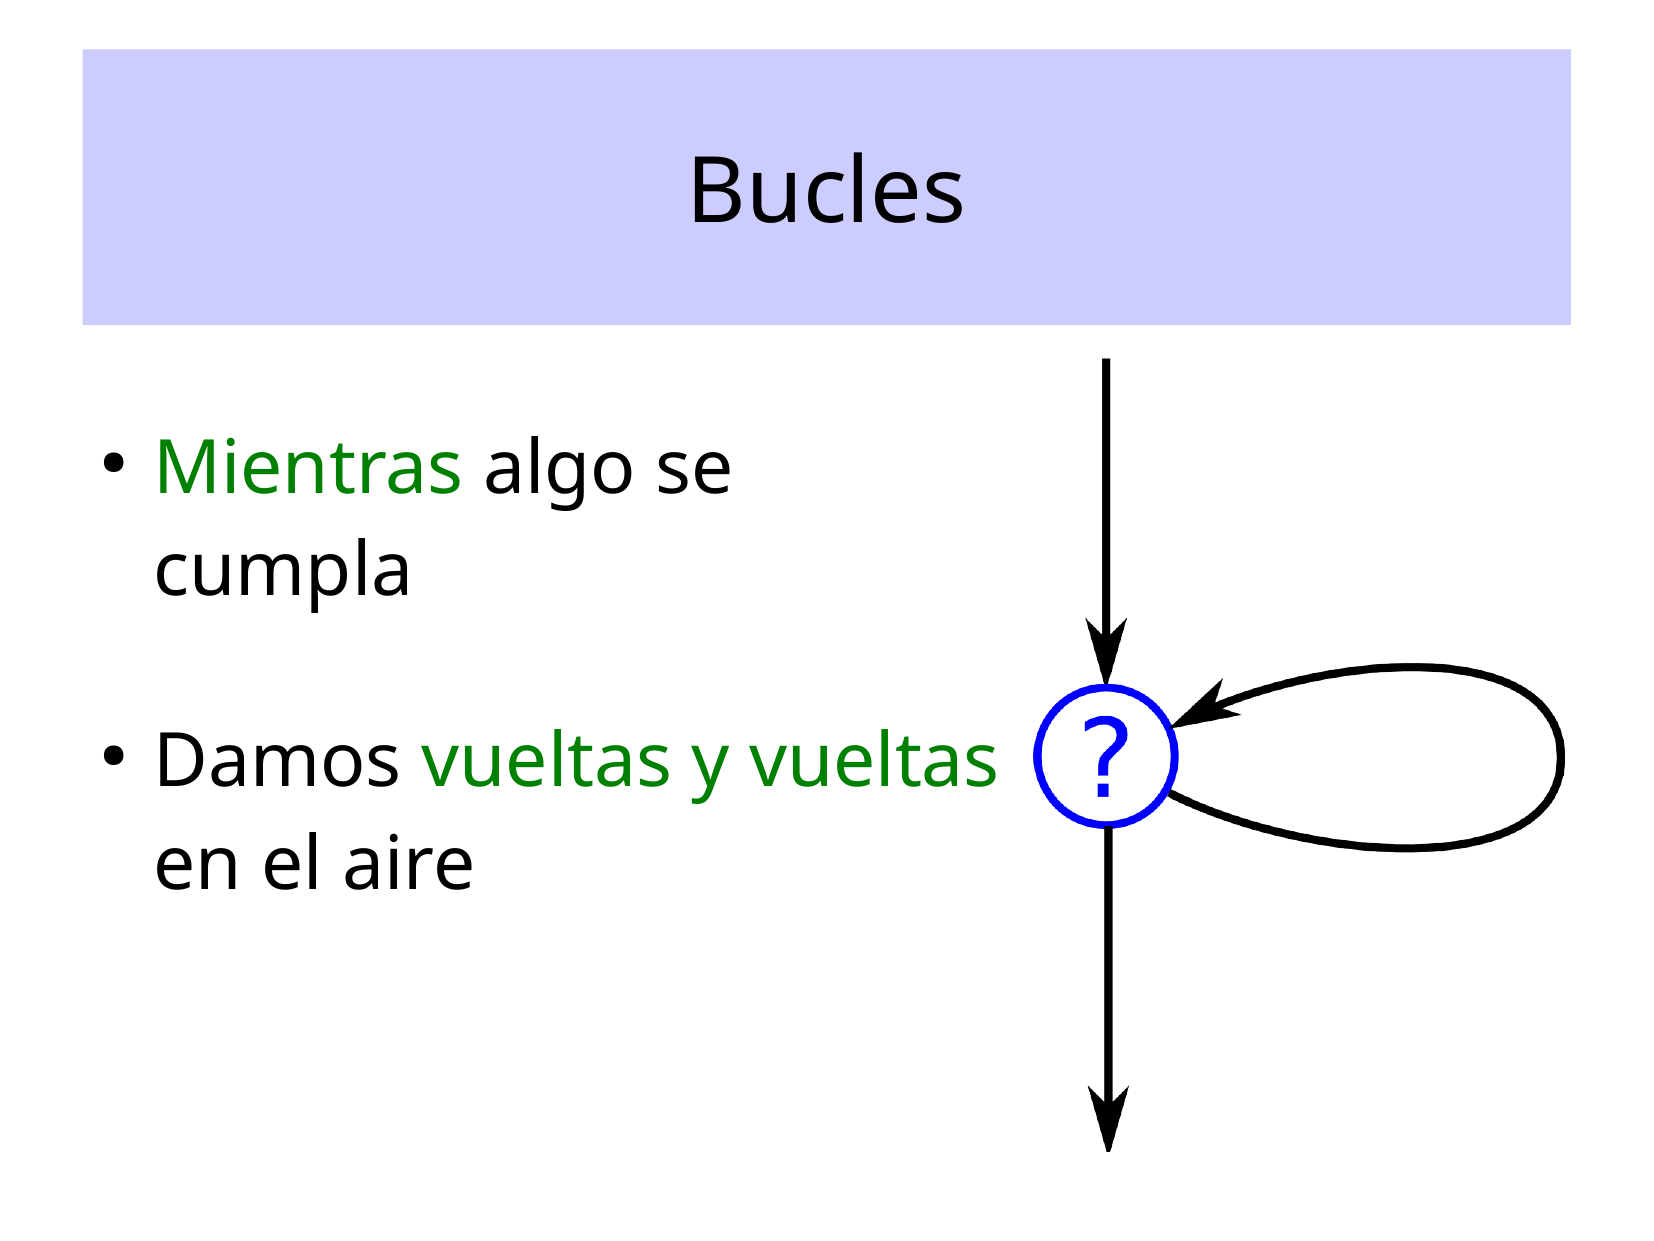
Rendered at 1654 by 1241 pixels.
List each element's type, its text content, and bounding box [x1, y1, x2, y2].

picture [1033, 354, 1565, 1152]
list Mientras algo se cumpla Damos vueltas y vueltas en el aire [82, 413, 1004, 1232]
title Bucles [82, 56, 1571, 318]
